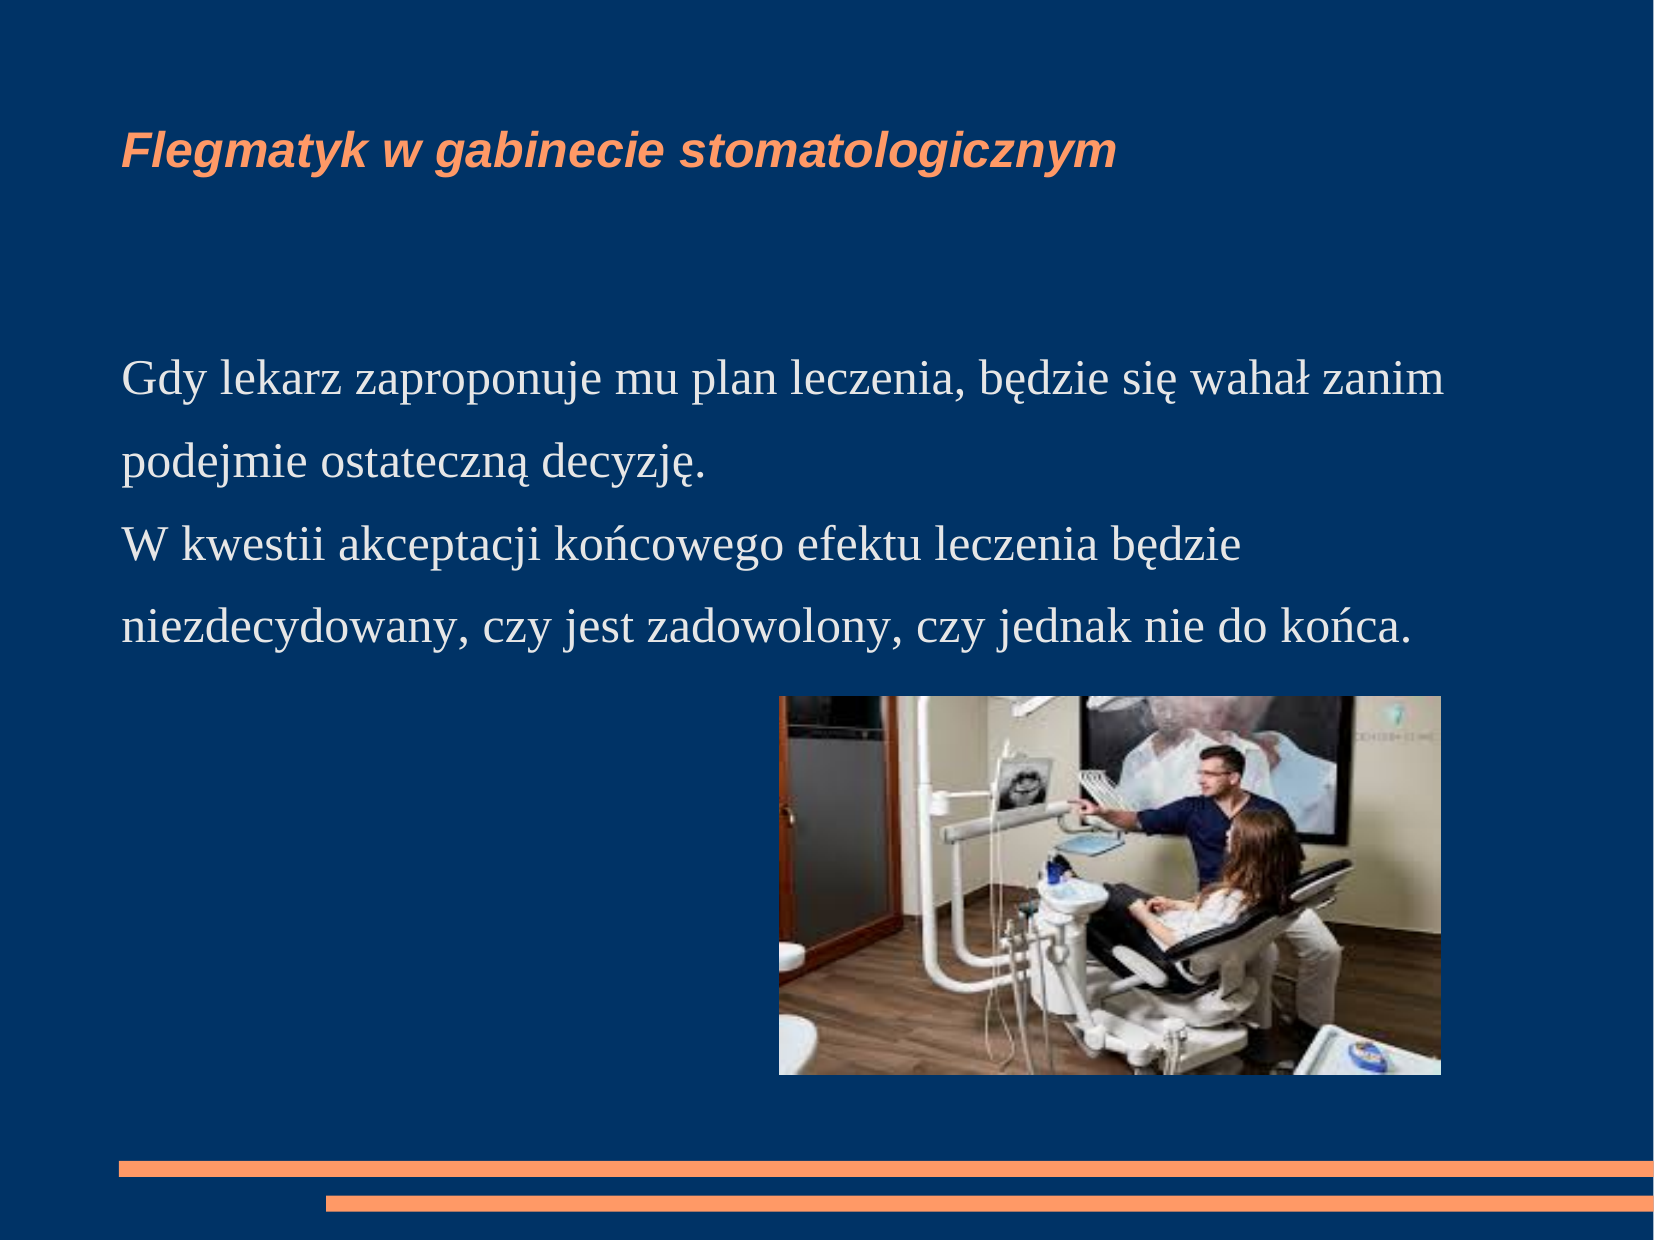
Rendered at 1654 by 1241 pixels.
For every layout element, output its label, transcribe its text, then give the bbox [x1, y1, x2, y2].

list Gdy lekarz zaproponuje mu plan leczenia, będzie się wahał zanim podejmie ostateczną decyzję. W kwestii akceptacji końcowego efektu leczenia będzie niezdecydowany, czy jest zadowolony, czy jednak nie do końca. [121, 322, 1561, 1132]
picture [779, 696, 1441, 1075]
title Flegmatyk w gabinecie stomatologicznym [121, 46, 1534, 254]
